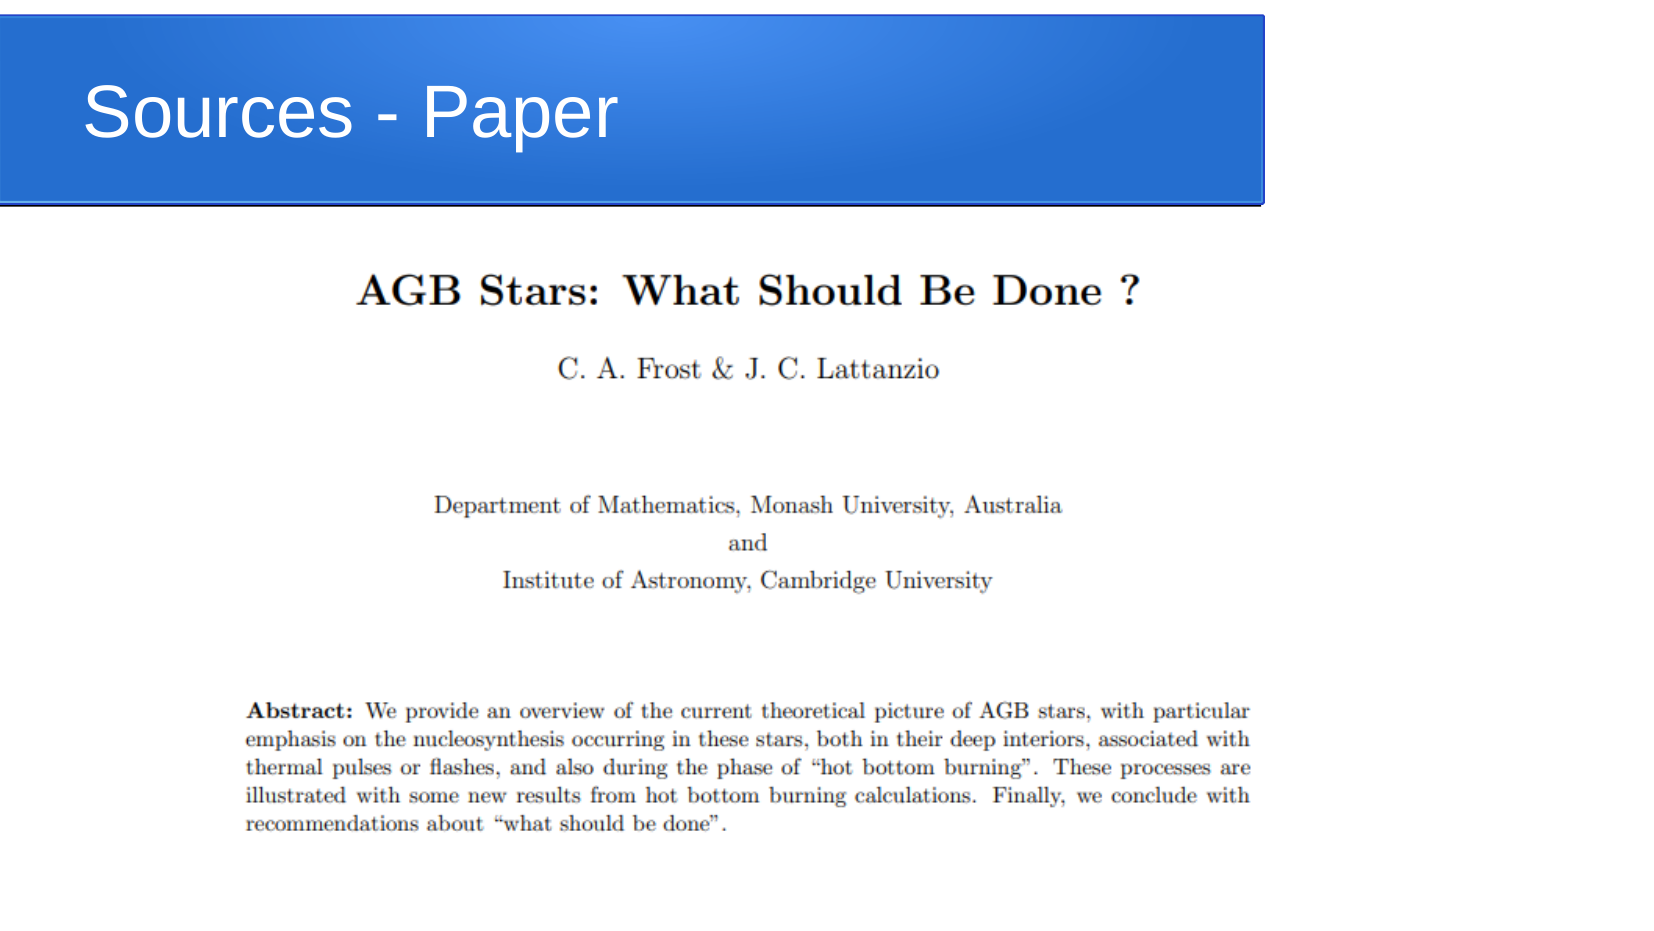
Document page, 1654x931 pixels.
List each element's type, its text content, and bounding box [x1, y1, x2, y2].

title Sources - Paper [82, 35, 1235, 189]
picture [211, 222, 1296, 867]
